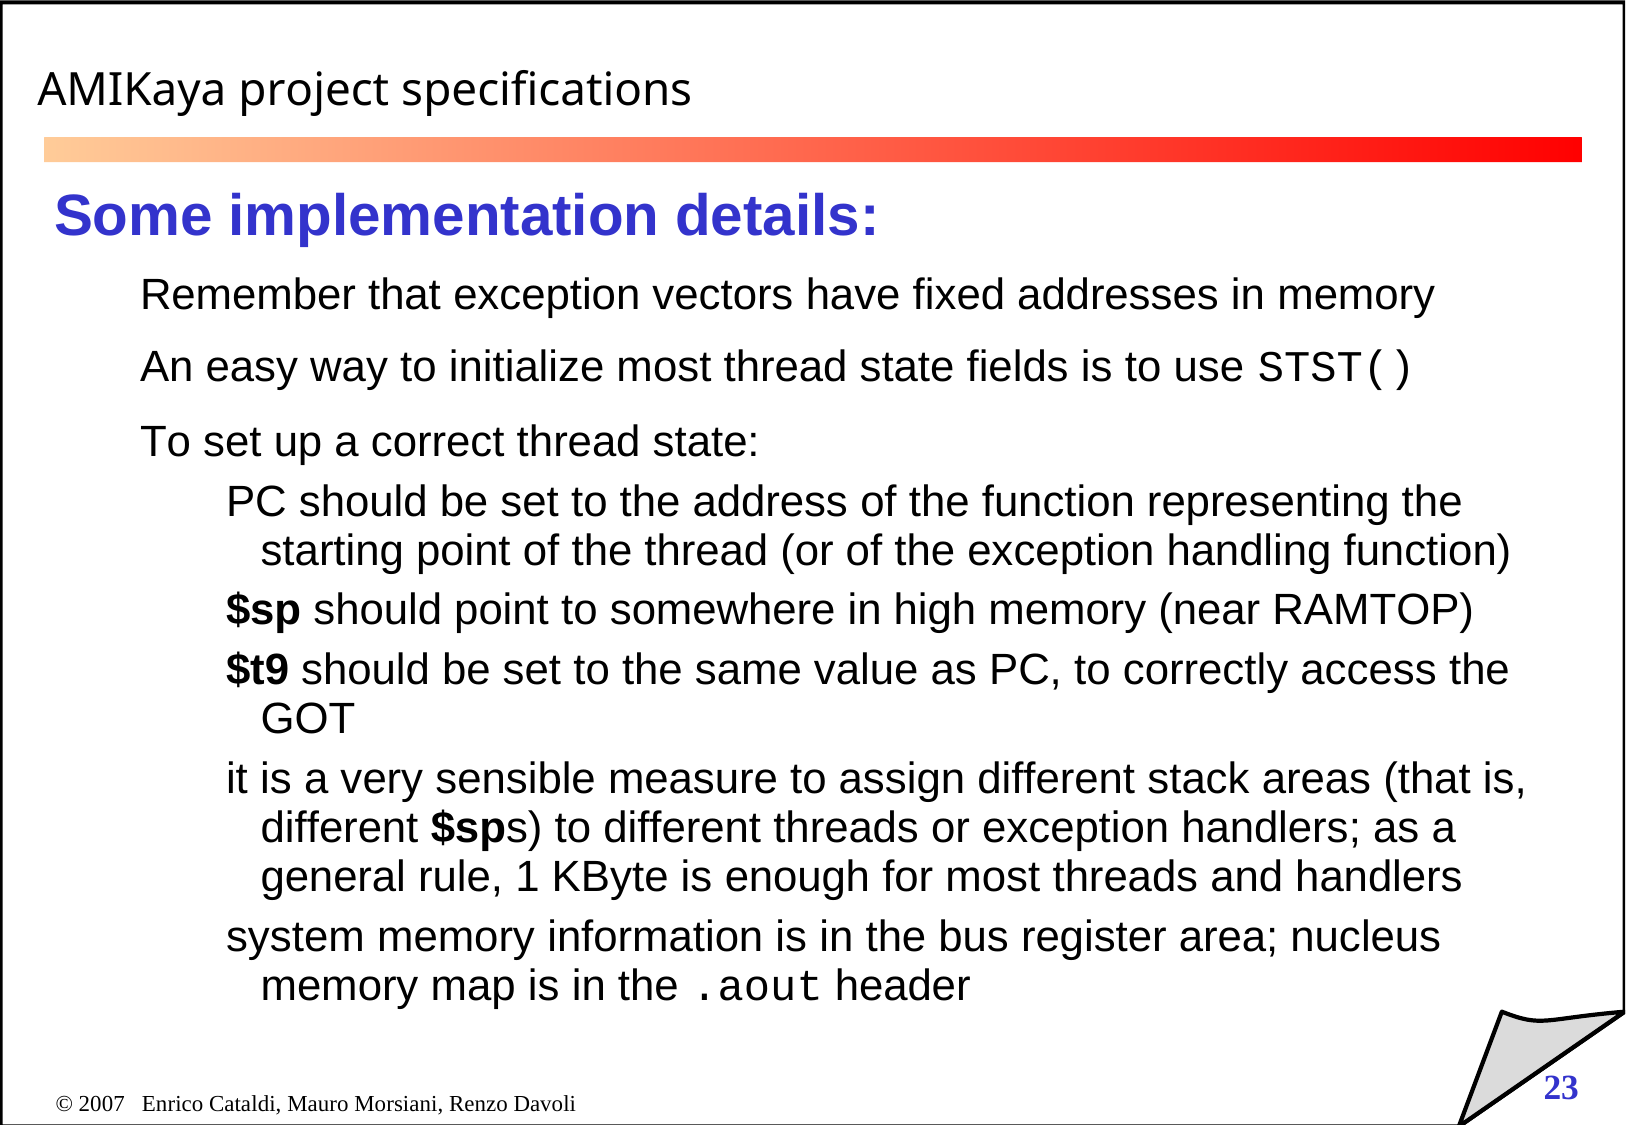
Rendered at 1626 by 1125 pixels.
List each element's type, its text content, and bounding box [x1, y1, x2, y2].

list Some implementation details: Remember that exception vectors have fixed addresses in memory An easy way to initialize most thread state fields is to use STST() To set up a correct thread state: PC should be set to the address of the function representing the starting point of the thread (or of the exception handling function) $sp should point to somewhere in high memory (near RAMTOP) $t9 should be set to the same value as PC, to correctly access the GOT it is a very sensible measure to assign different stack areas (that is, different $sps) to different threads or exception handlers; as a general rule, 1 KByte is enough for most threads and handlers system memory information is in the bus register area; nucleus memory map is in the .aout header [54, 187, 1571, 1124]
title AMIKaya project specifications [37, 44, 1588, 131]
